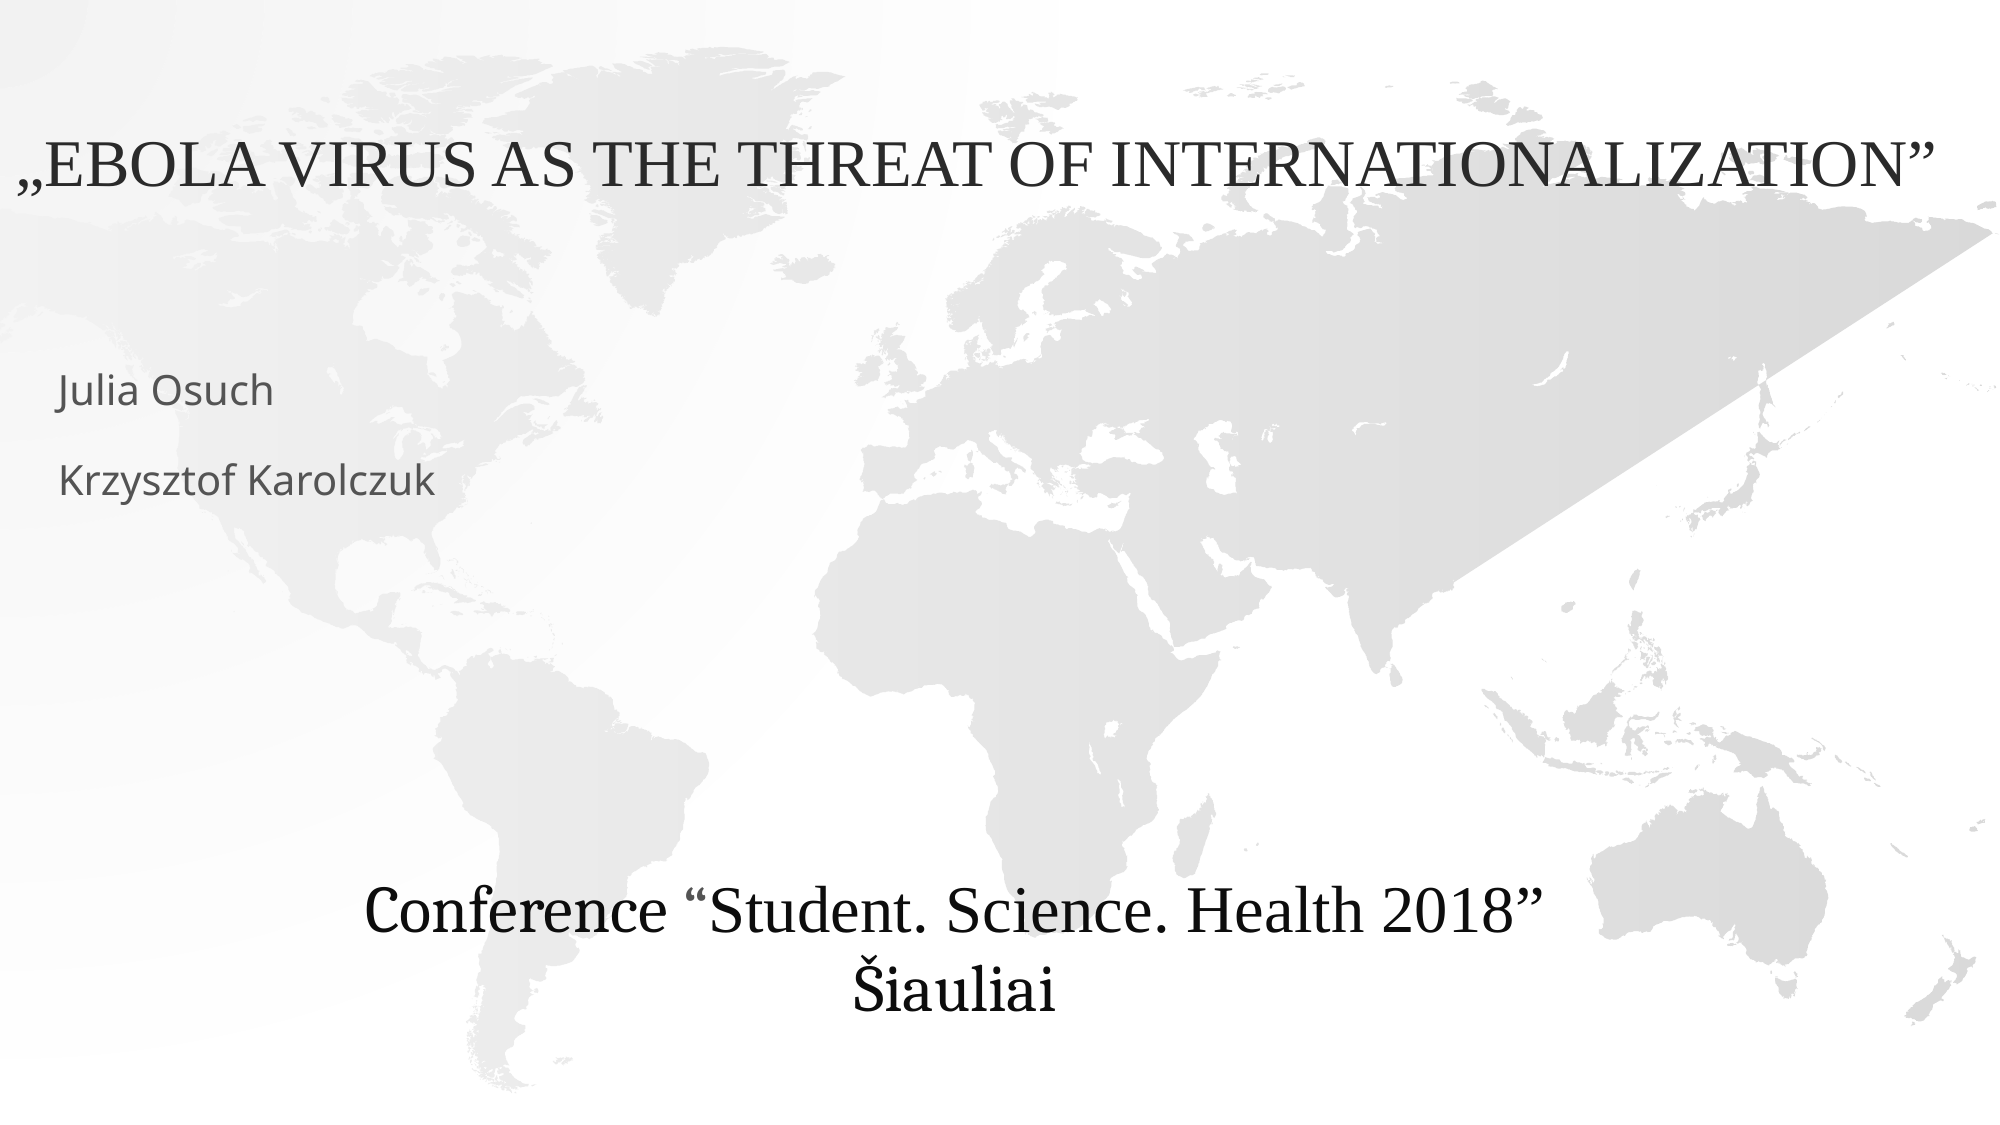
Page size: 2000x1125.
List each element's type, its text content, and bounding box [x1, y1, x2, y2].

subtitle Julia Osuch Krzysztof Karolczuk [42, 361, 1488, 528]
title „Ebola virus as the threat of Internationalization” [0, 78, 2000, 209]
text_box Conference “Student. Science. Health 2018” Šiauliai [350, 857, 1591, 1108]
